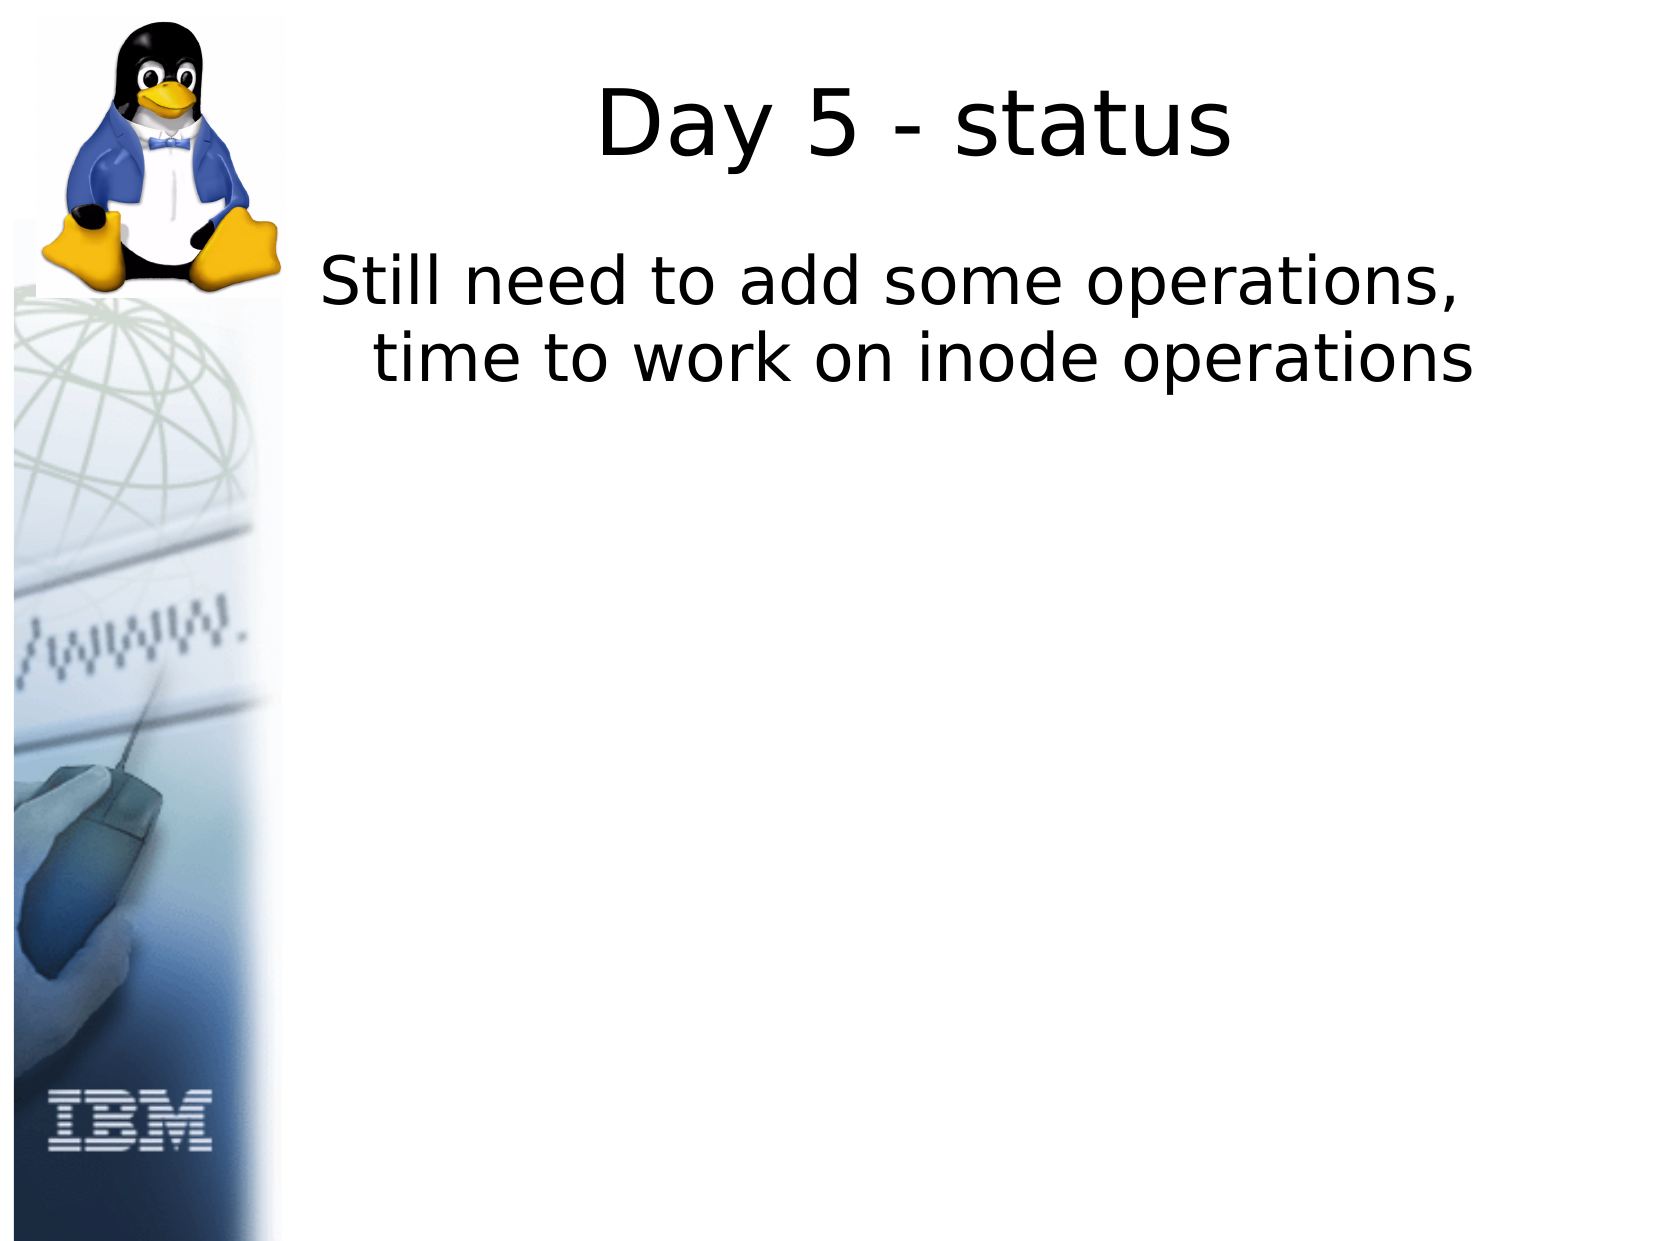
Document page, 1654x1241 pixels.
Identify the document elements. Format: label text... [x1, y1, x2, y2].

title Day 5 - status [301, 39, 1528, 209]
list Still need to add some operations, time to work on inode operations [301, 243, 1520, 1182]
